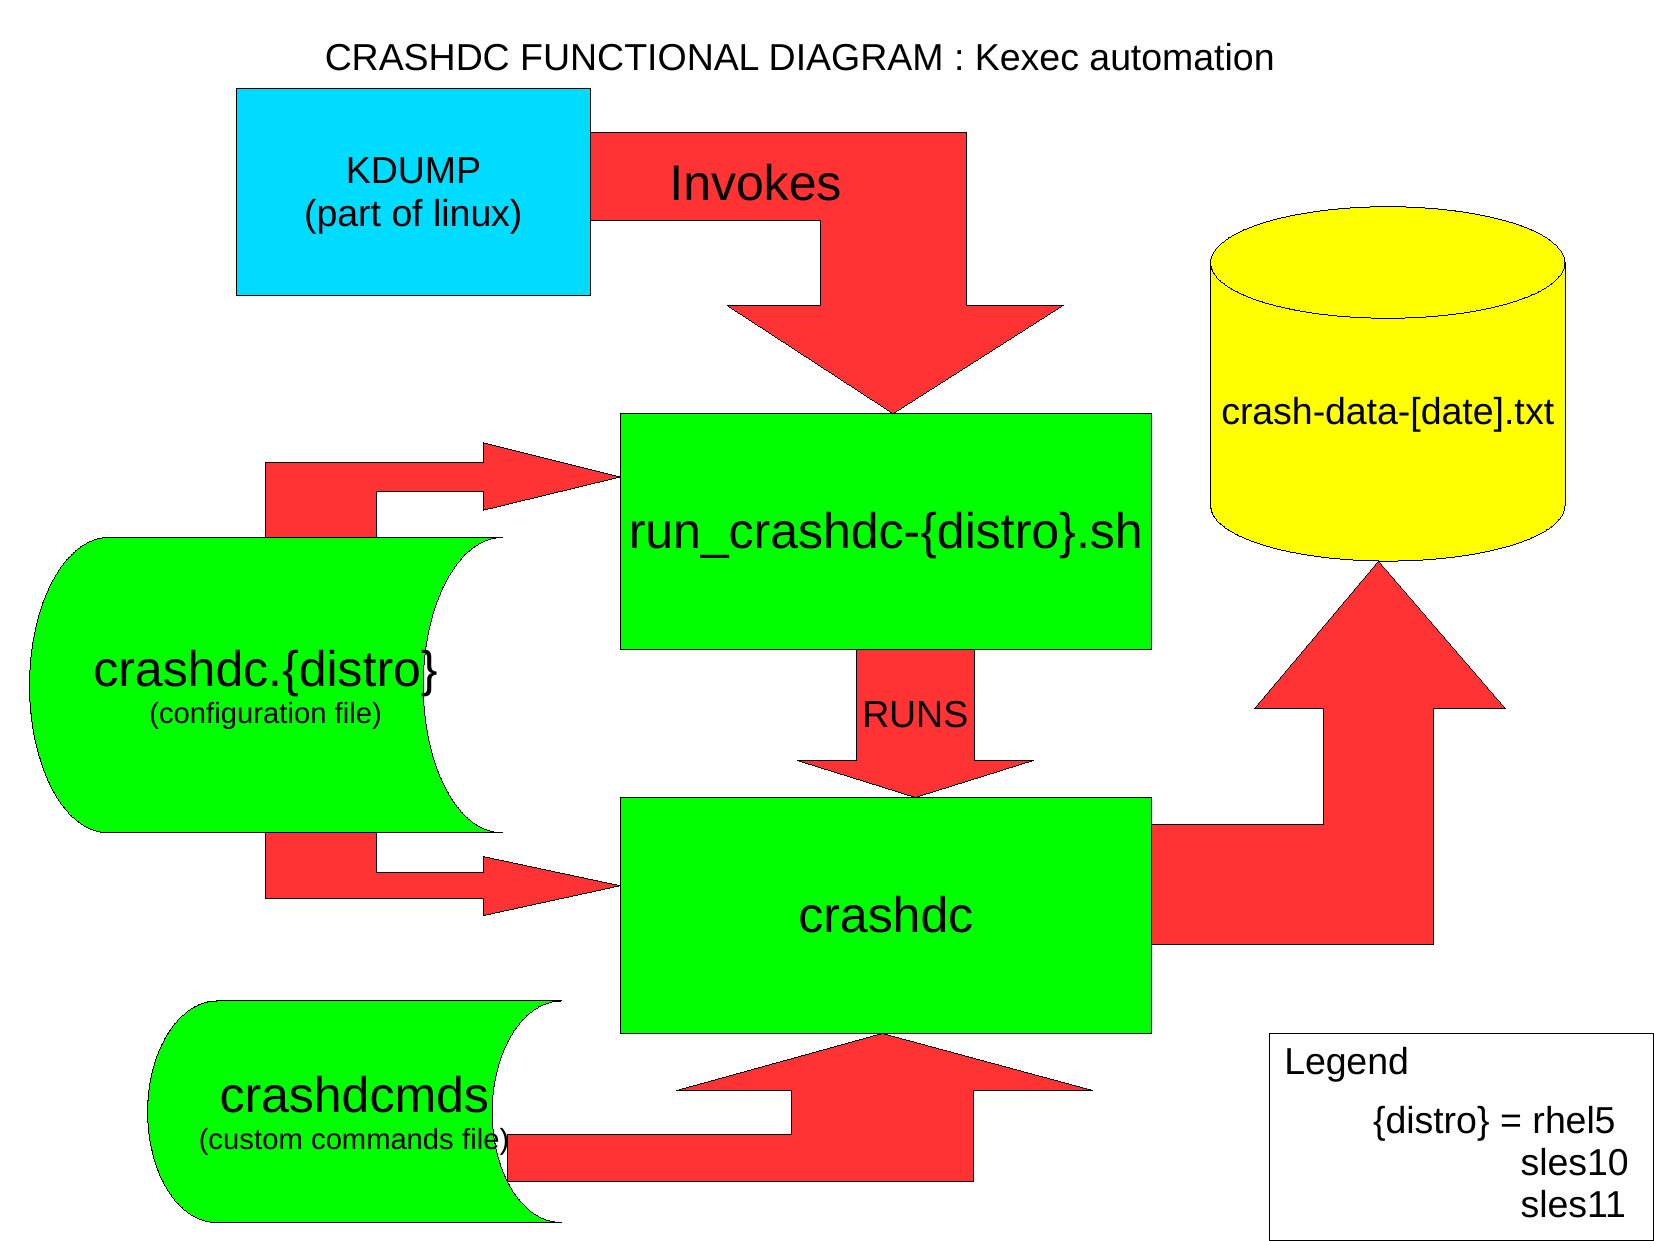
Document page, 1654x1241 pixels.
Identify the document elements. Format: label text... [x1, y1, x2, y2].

text_box [507, 1033, 1093, 1182]
text_box crashdc.{distro} (configuration file) [29, 537, 503, 833]
text_box KDUMP (part of linux) [236, 88, 591, 296]
text_box crash-data-[date].txt [1210, 206, 1566, 562]
text_box Invokes [654, 147, 857, 219]
text_box {distro} = rhel5 sles10 sles11 [1358, 1092, 1654, 1241]
text_box RUNS [797, 649, 1034, 798]
text_box [265, 442, 621, 538]
text_box crashdc [620, 797, 1152, 1034]
text_box [590, 132, 1064, 414]
text_box run_crashdc-{distro}.sh [620, 413, 1152, 650]
text_box CRASHDC FUNCTIONAL DIAGRAM : Kexec automation [310, 29, 1344, 87]
text_box [265, 832, 621, 916]
text_box [1151, 560, 1506, 945]
text_box Legend [1269, 1033, 1654, 1241]
text_box crashdcmds (custom commands file) [147, 1000, 562, 1223]
